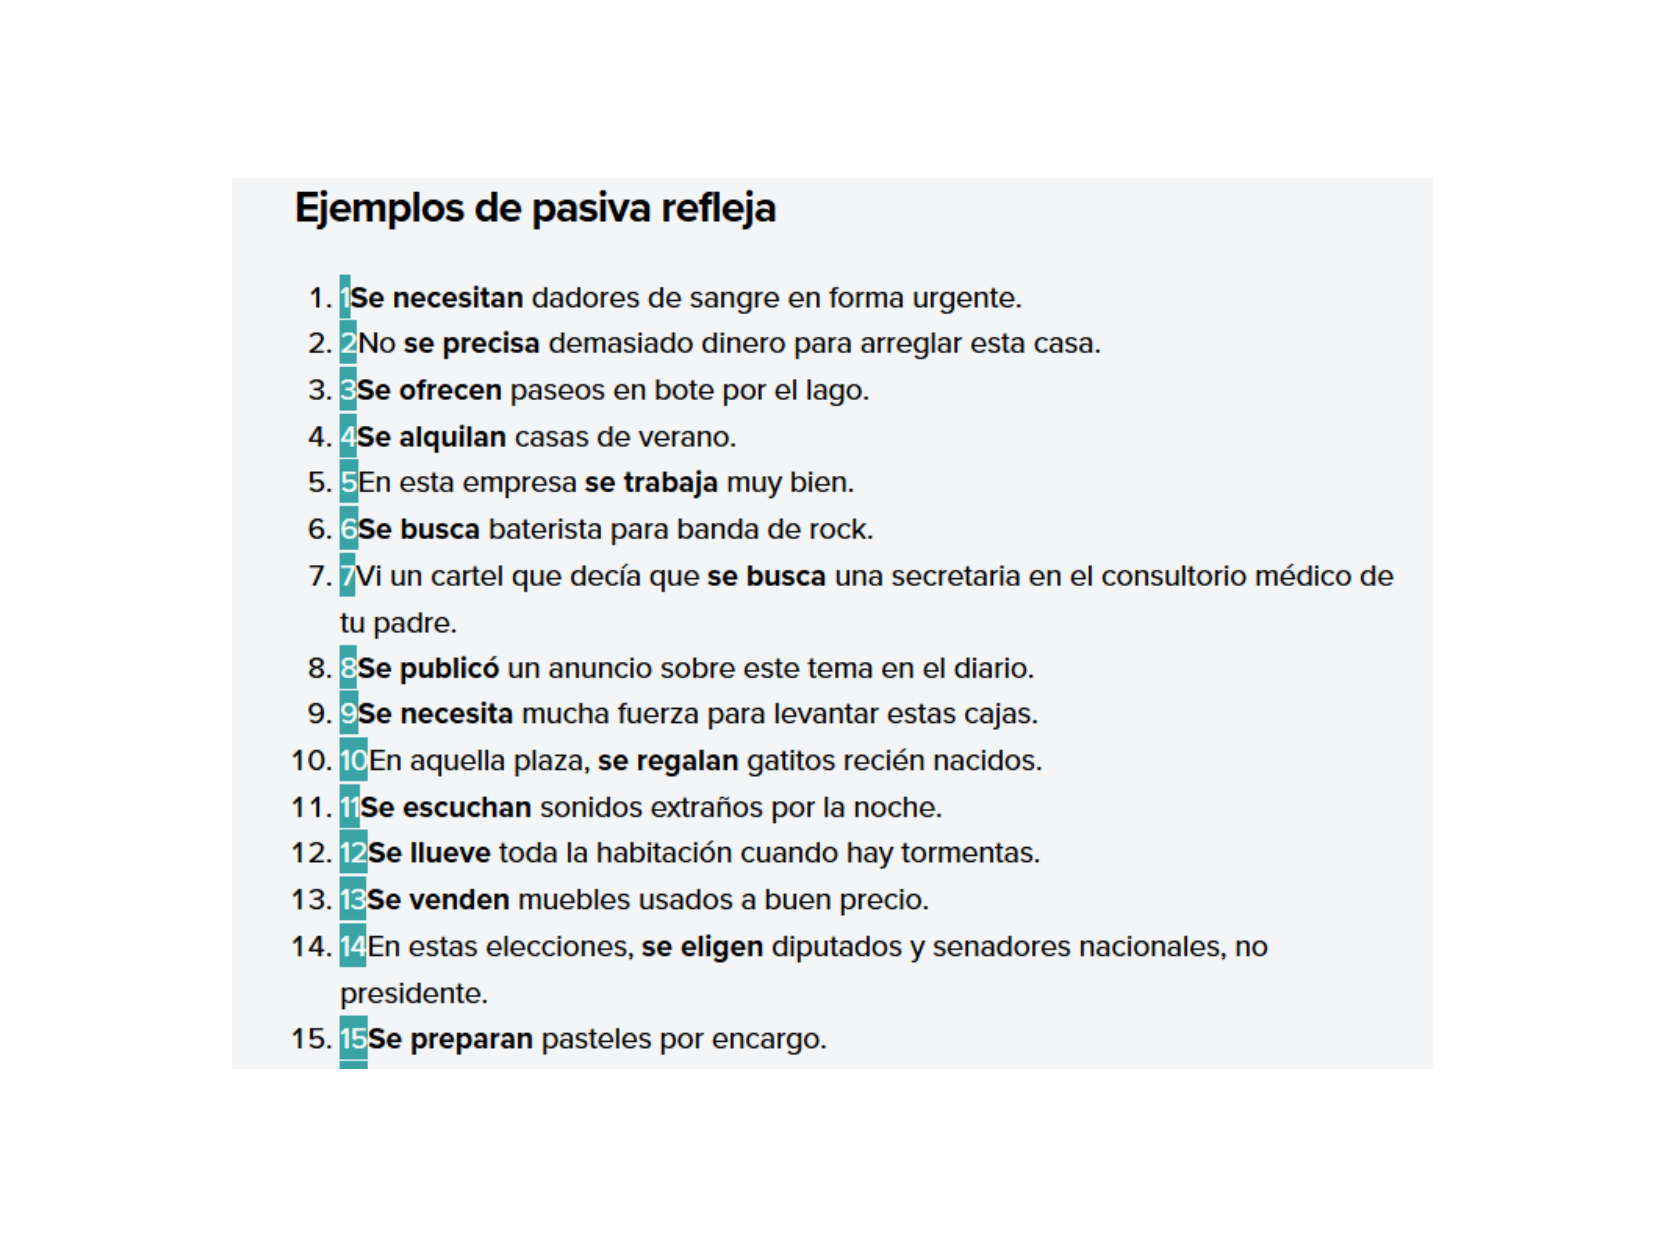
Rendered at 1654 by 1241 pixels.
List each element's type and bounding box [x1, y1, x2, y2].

picture [232, 178, 1433, 1069]
